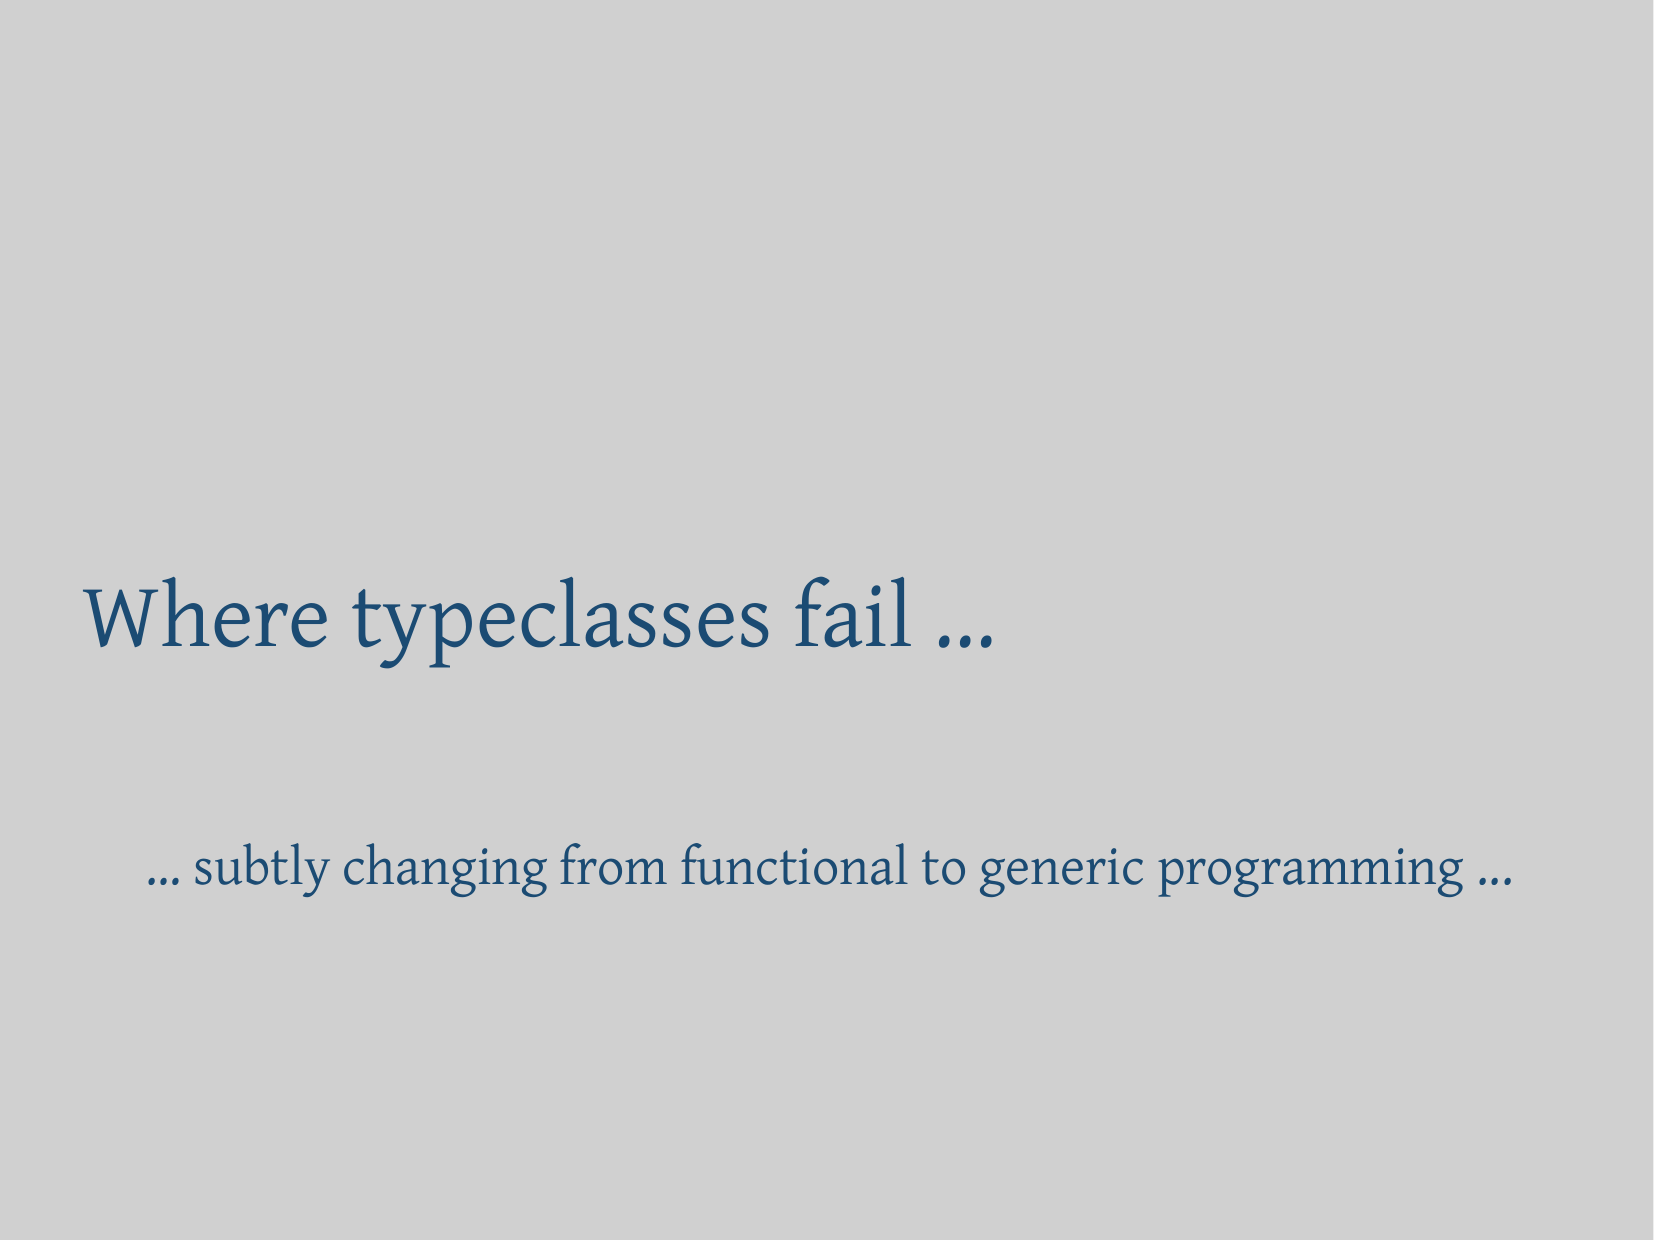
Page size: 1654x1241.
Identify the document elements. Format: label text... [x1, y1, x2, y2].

title … subtly changing from functional to generic programming ... [86, 765, 1576, 973]
title Where typeclasses fail ... [82, 516, 1571, 724]
